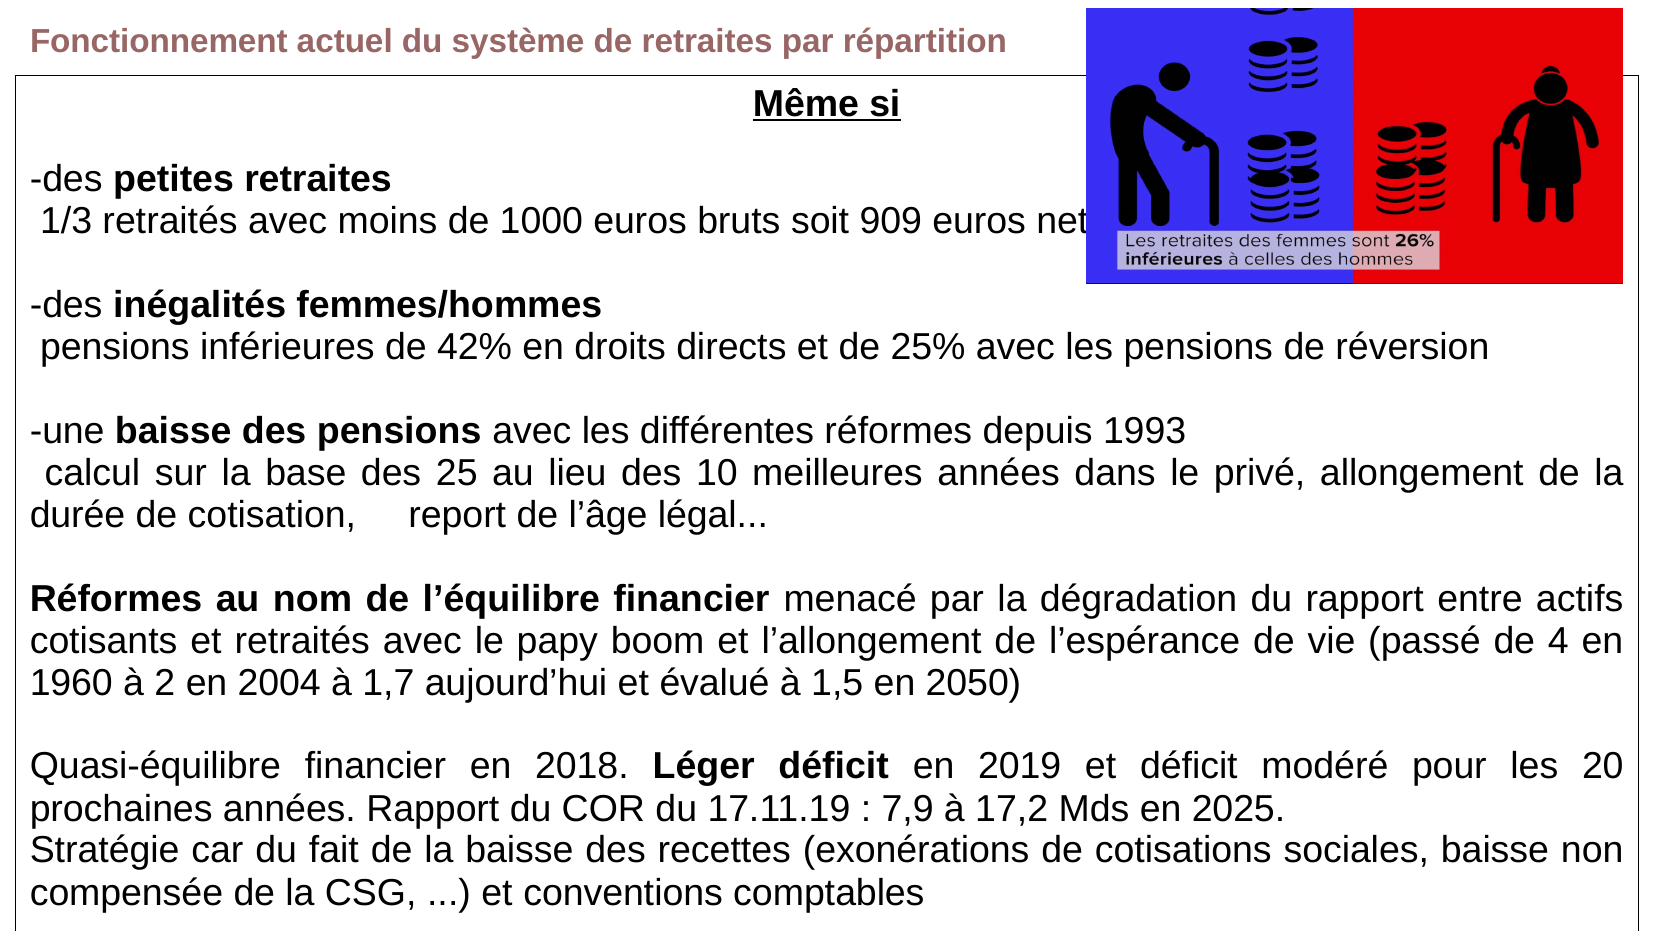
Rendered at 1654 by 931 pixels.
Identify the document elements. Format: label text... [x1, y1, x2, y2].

text_box Même si -des petites retraites 1/3 retraités avec moins de 1000 euros bruts soit 909 euros nets/mois -des inégalités femmes/hommes pensions inférieures de 42% en droits directs et de 25% avec les pensions de réversion -une baisse des pensions avec les différentes réformes depuis 1993 calcul sur la base des 25 au lieu des 10 meilleures années dans le privé, allongement de la durée de cotisation, report de l’âge légal... Réformes au nom de l’équilibre financier menacé par la dégradation du rapport entre actifs cotisants et retraités avec le papy boom et l’allongement de l’espérance de vie (passé de 4 en 1960 à 2 en 2004 à 1,7 aujourd’hui et évalué à 1,5 en 2050) Quasi-équilibre financier en 2018. Léger déficit en 2019 et déficit modéré pour les 20 prochaines années. Rapport du COR du 17.11.19 : 7,9 à 17,2 Mds en 2025. Stratégie car du fait de la baisse des recettes (exonérations de cotisations sociales, baisse non compensée de la CSG, ...) et conventions comptables [15, 75, 1639, 931]
picture [1086, 8, 1623, 284]
title Fonctionnement actuel du système de retraites par répartition [30, 0, 1508, 75]
